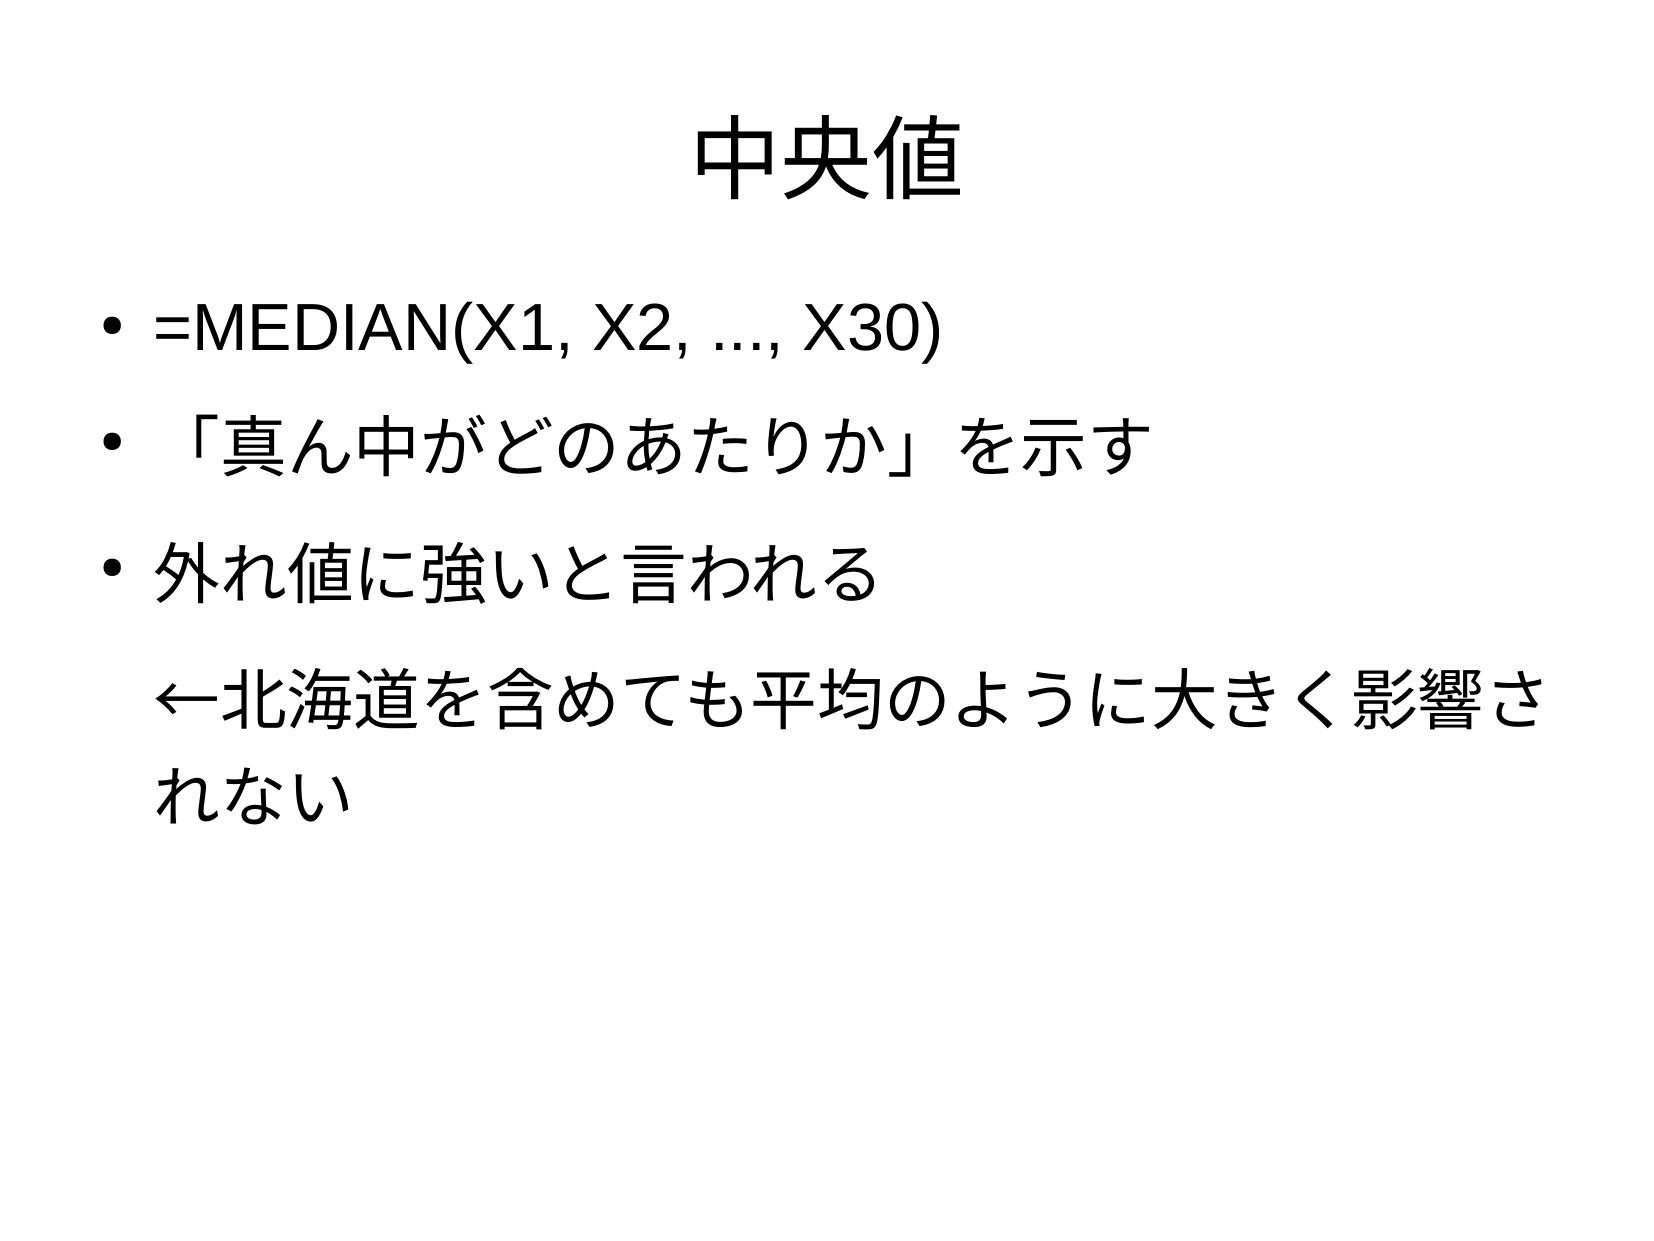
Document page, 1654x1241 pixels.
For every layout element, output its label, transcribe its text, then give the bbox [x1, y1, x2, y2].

list =MEDIAN(X1, X2, ..., X30) 「真ん中がどのあたりか」を示す 外れ値に強いと言われる ←北海道を含めても平均のように大きく影響されない [82, 290, 1571, 1010]
title 中央値 [82, 49, 1571, 257]
